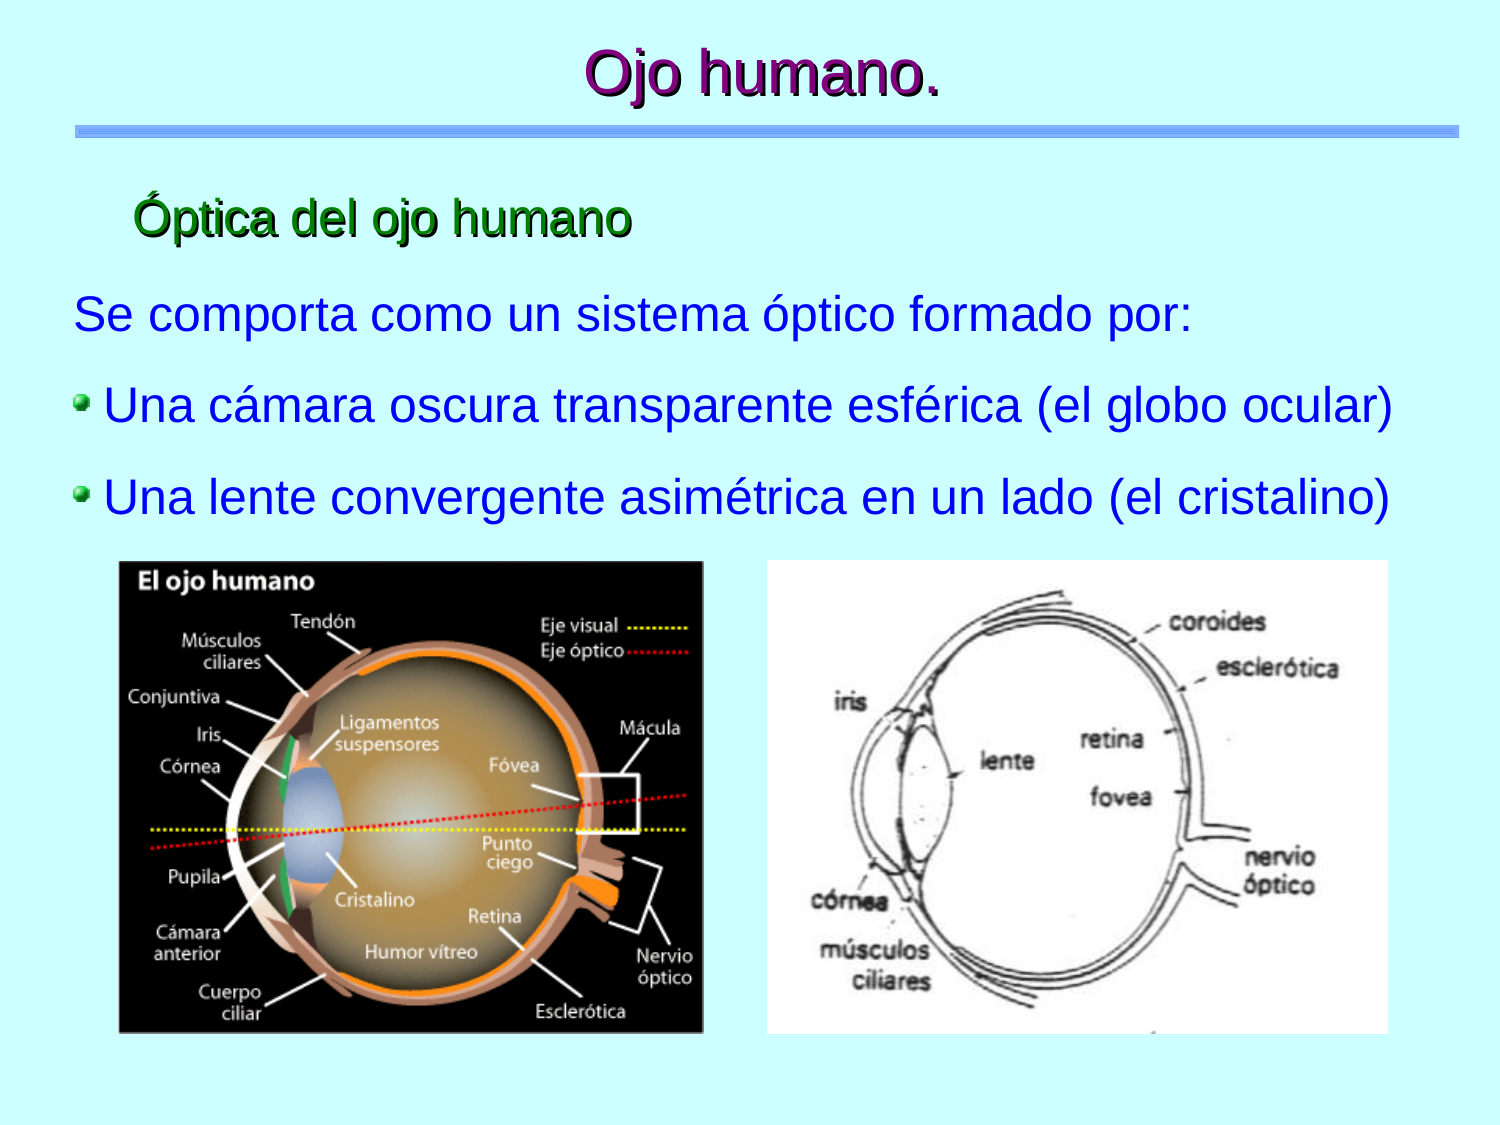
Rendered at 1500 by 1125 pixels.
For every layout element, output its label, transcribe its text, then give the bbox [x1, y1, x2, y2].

picture [118, 561, 704, 1034]
text_box [75, 125, 1460, 138]
text_box Se comporta como un sistema óptico formado por: Una cámara oscura transparente esférica (el globo ocular) Una lente convergente asimétrica en un lado (el cristalino) [59, 274, 1418, 532]
text_box Óptica del ojo humano [70, 177, 768, 274]
picture [767, 560, 1388, 1034]
text_box Ojo humano. [50, 23, 1476, 114]
